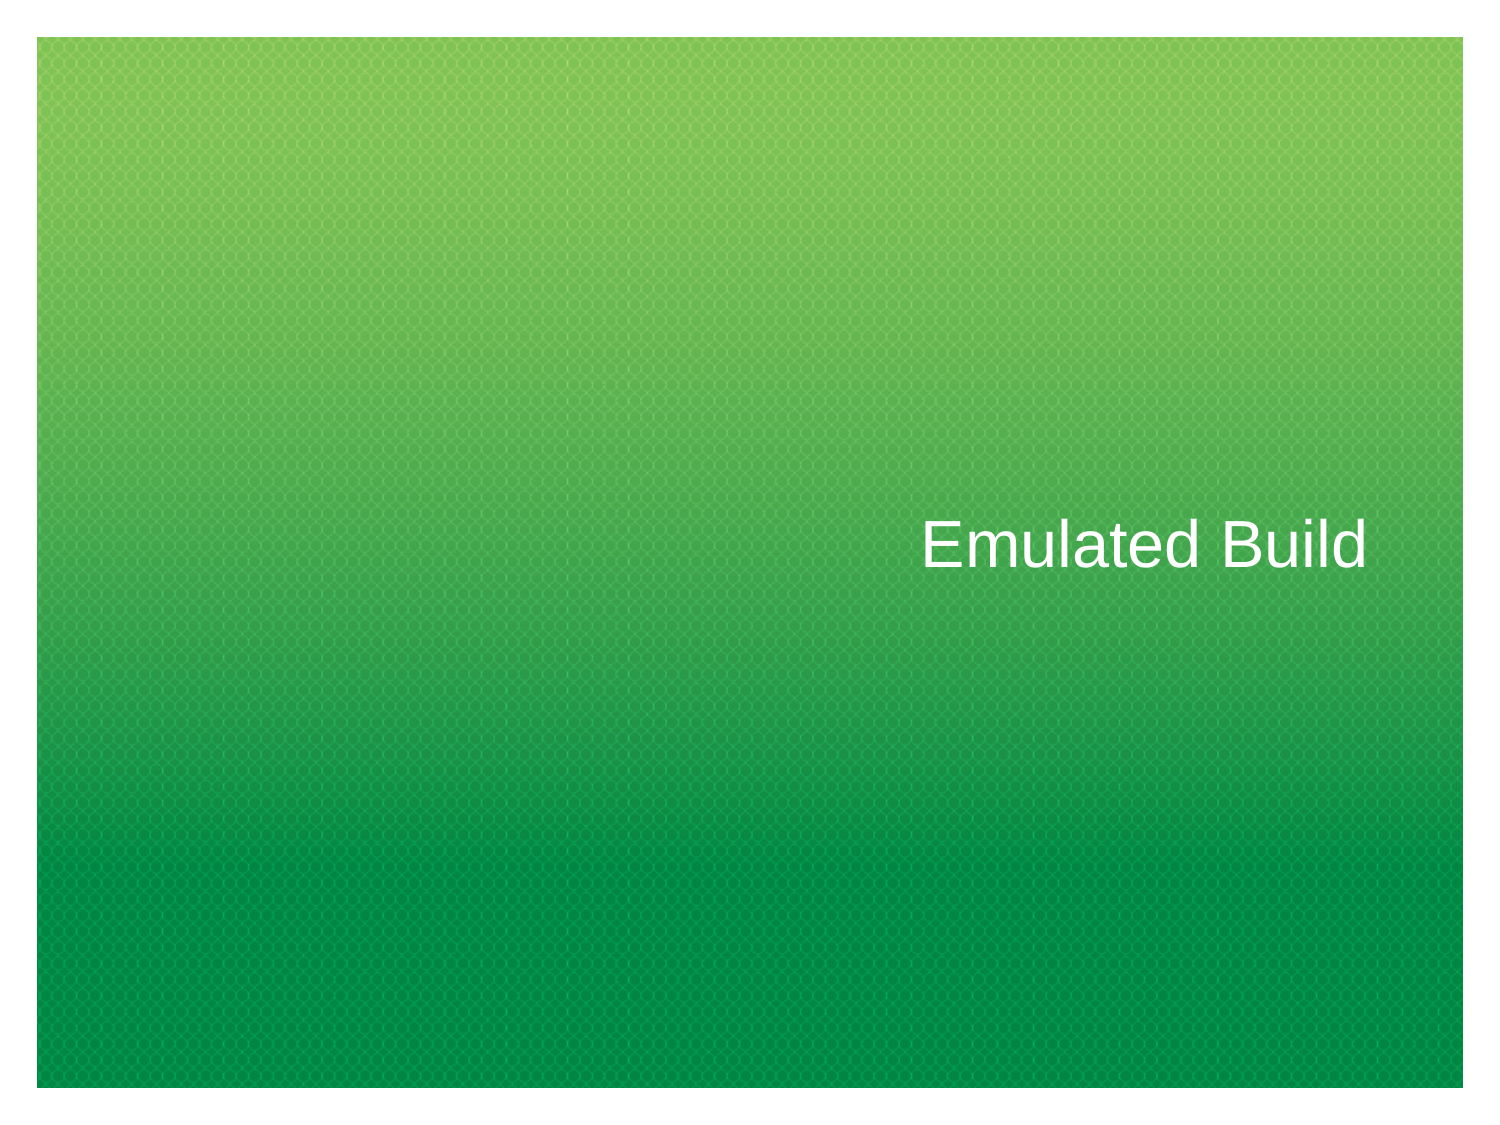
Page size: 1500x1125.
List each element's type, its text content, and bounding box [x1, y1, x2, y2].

title Emulated Build [135, 450, 1369, 638]
picture [37, 37, 1463, 1088]
